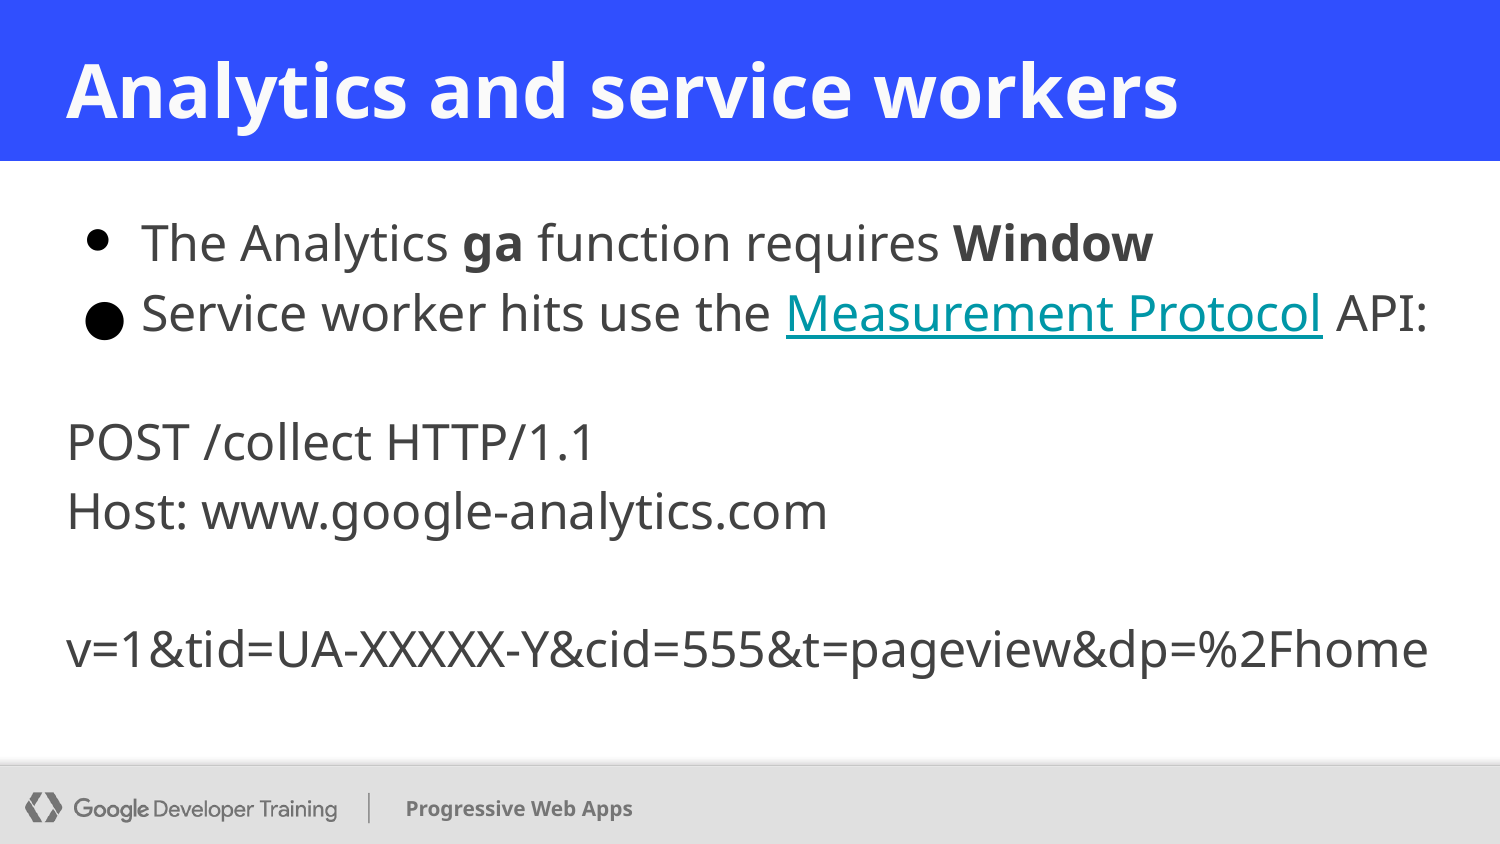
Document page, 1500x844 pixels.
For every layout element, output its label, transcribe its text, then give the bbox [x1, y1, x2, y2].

list The Analytics ga function requires Window Service worker hits use the Measurement Protocol API: POST /collect HTTP/1.1 Host: www.google-analytics.com v=1&tid=UA-XXXXX-Y&cid=555&t=pageview&dp=%2Fhome [51, 187, 1449, 752]
picture [0, 161, 1500, 844]
title Analytics and service workers [51, 28, 1449, 122]
